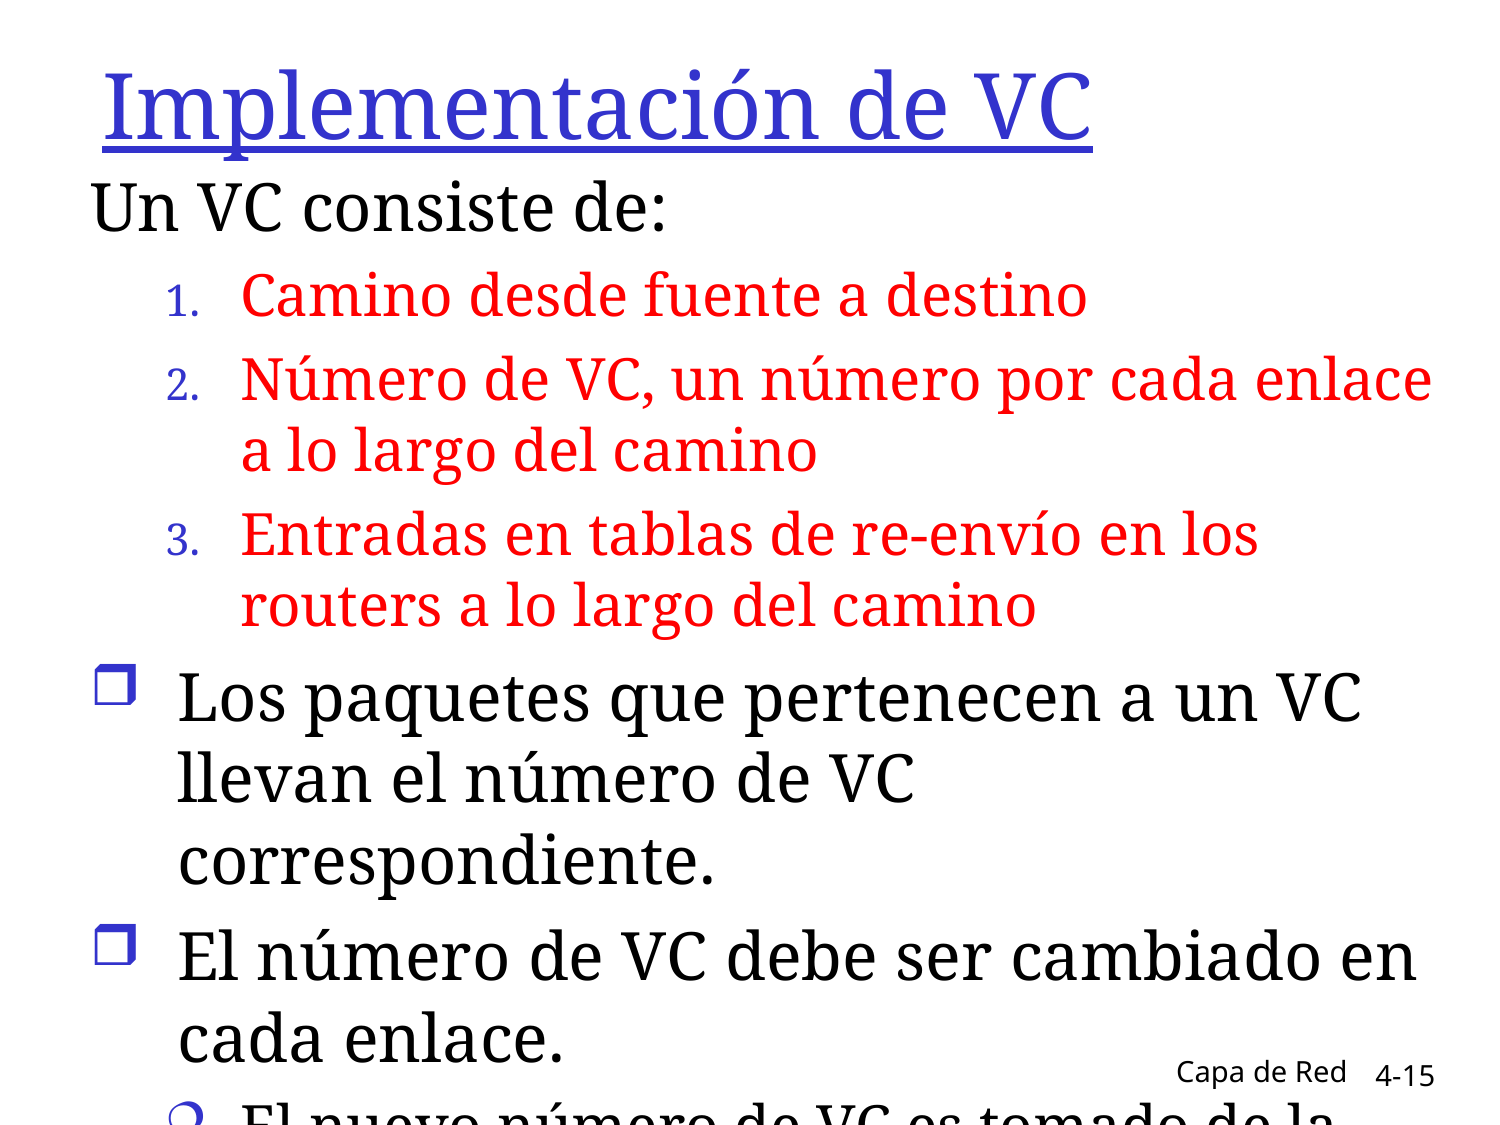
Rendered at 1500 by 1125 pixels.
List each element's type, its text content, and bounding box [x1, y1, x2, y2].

list Un VC consiste de: Camino desde fuente a destino Número de VC, un número por cada enlace a lo largo del camino Entradas en tablas de re-envío en los routers a lo largo del camino Los paquetes que pertenecen a un VC llevan el número de VC correspondiente. El número de VC debe ser cambiado en cada enlace. El nuevo número de VC es tomado de la tabla de re-envío [75, 157, 1463, 1061]
title Implementación de VC [87, 15, 1426, 157]
